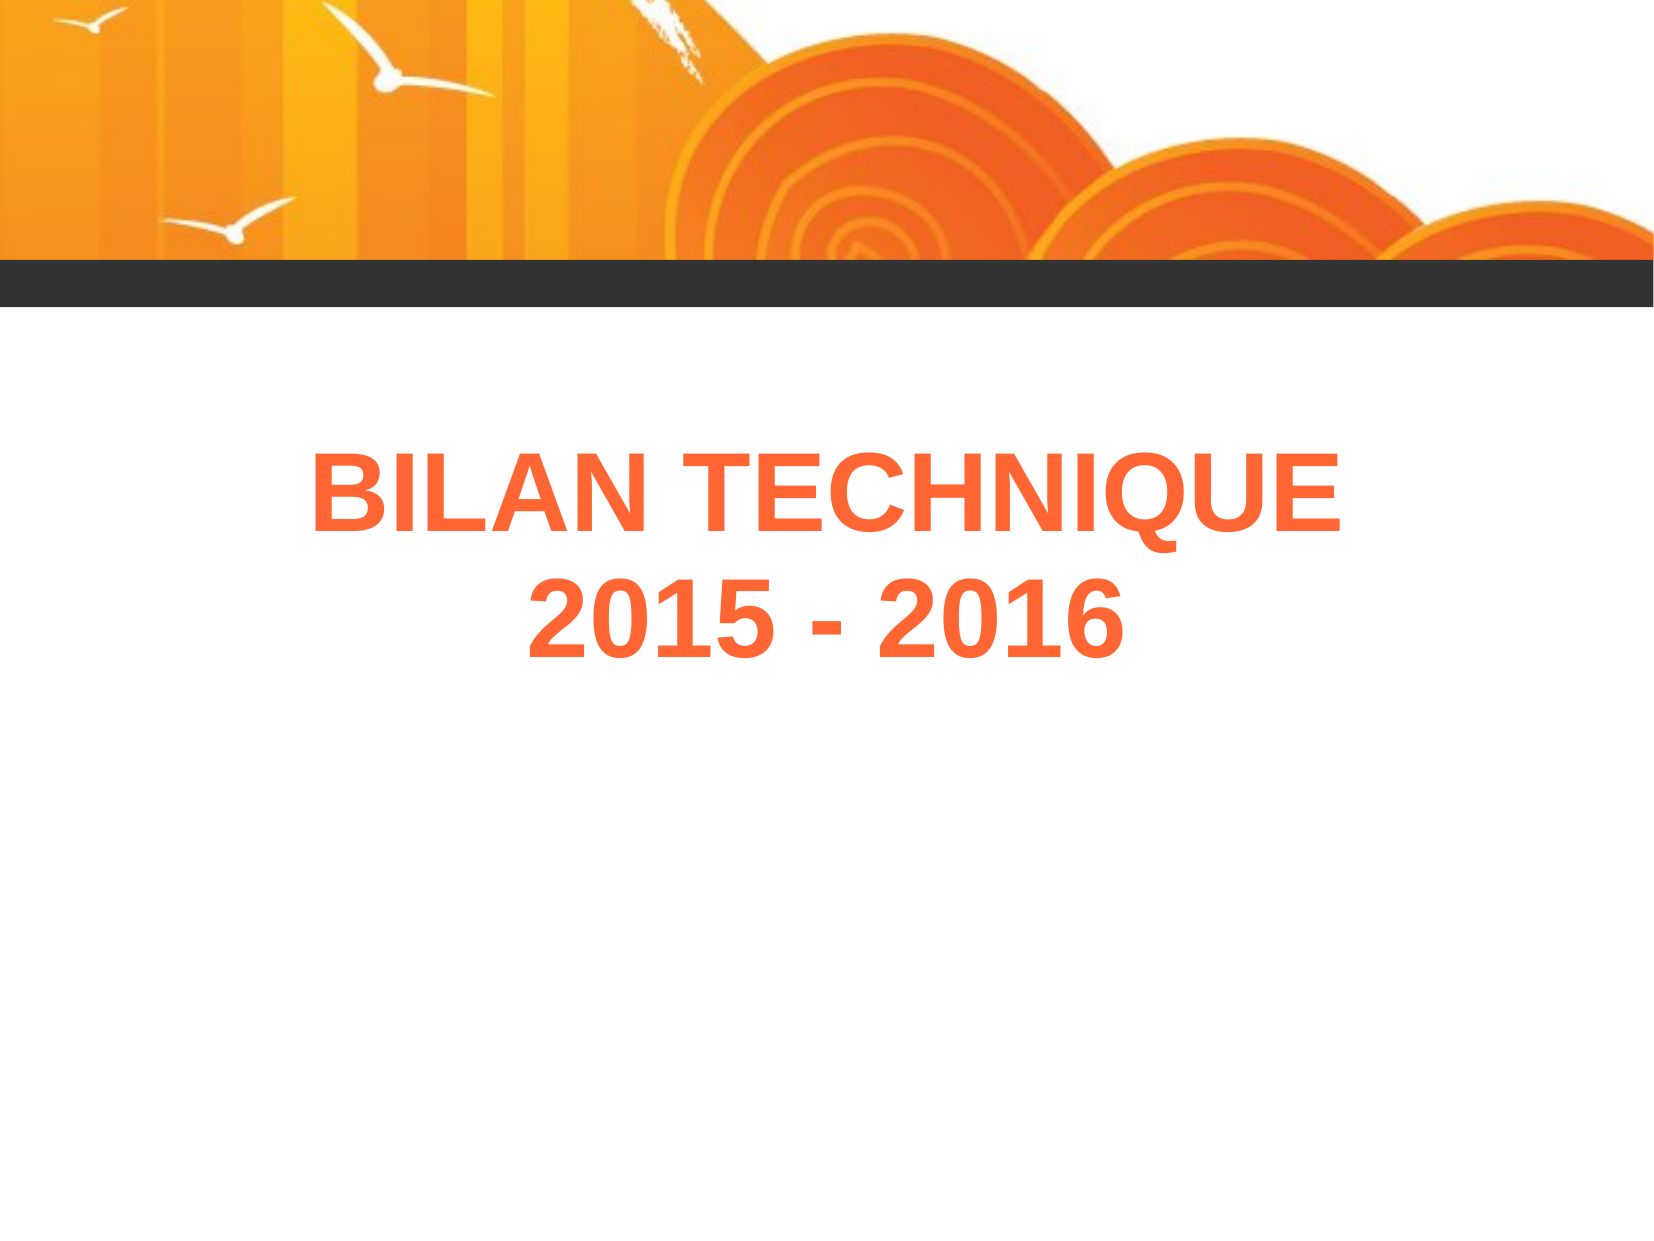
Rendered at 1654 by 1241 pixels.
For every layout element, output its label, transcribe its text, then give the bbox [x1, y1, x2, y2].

subtitle BILAN TECHNIQUE 2015 - 2016 [82, 49, 1571, 1062]
